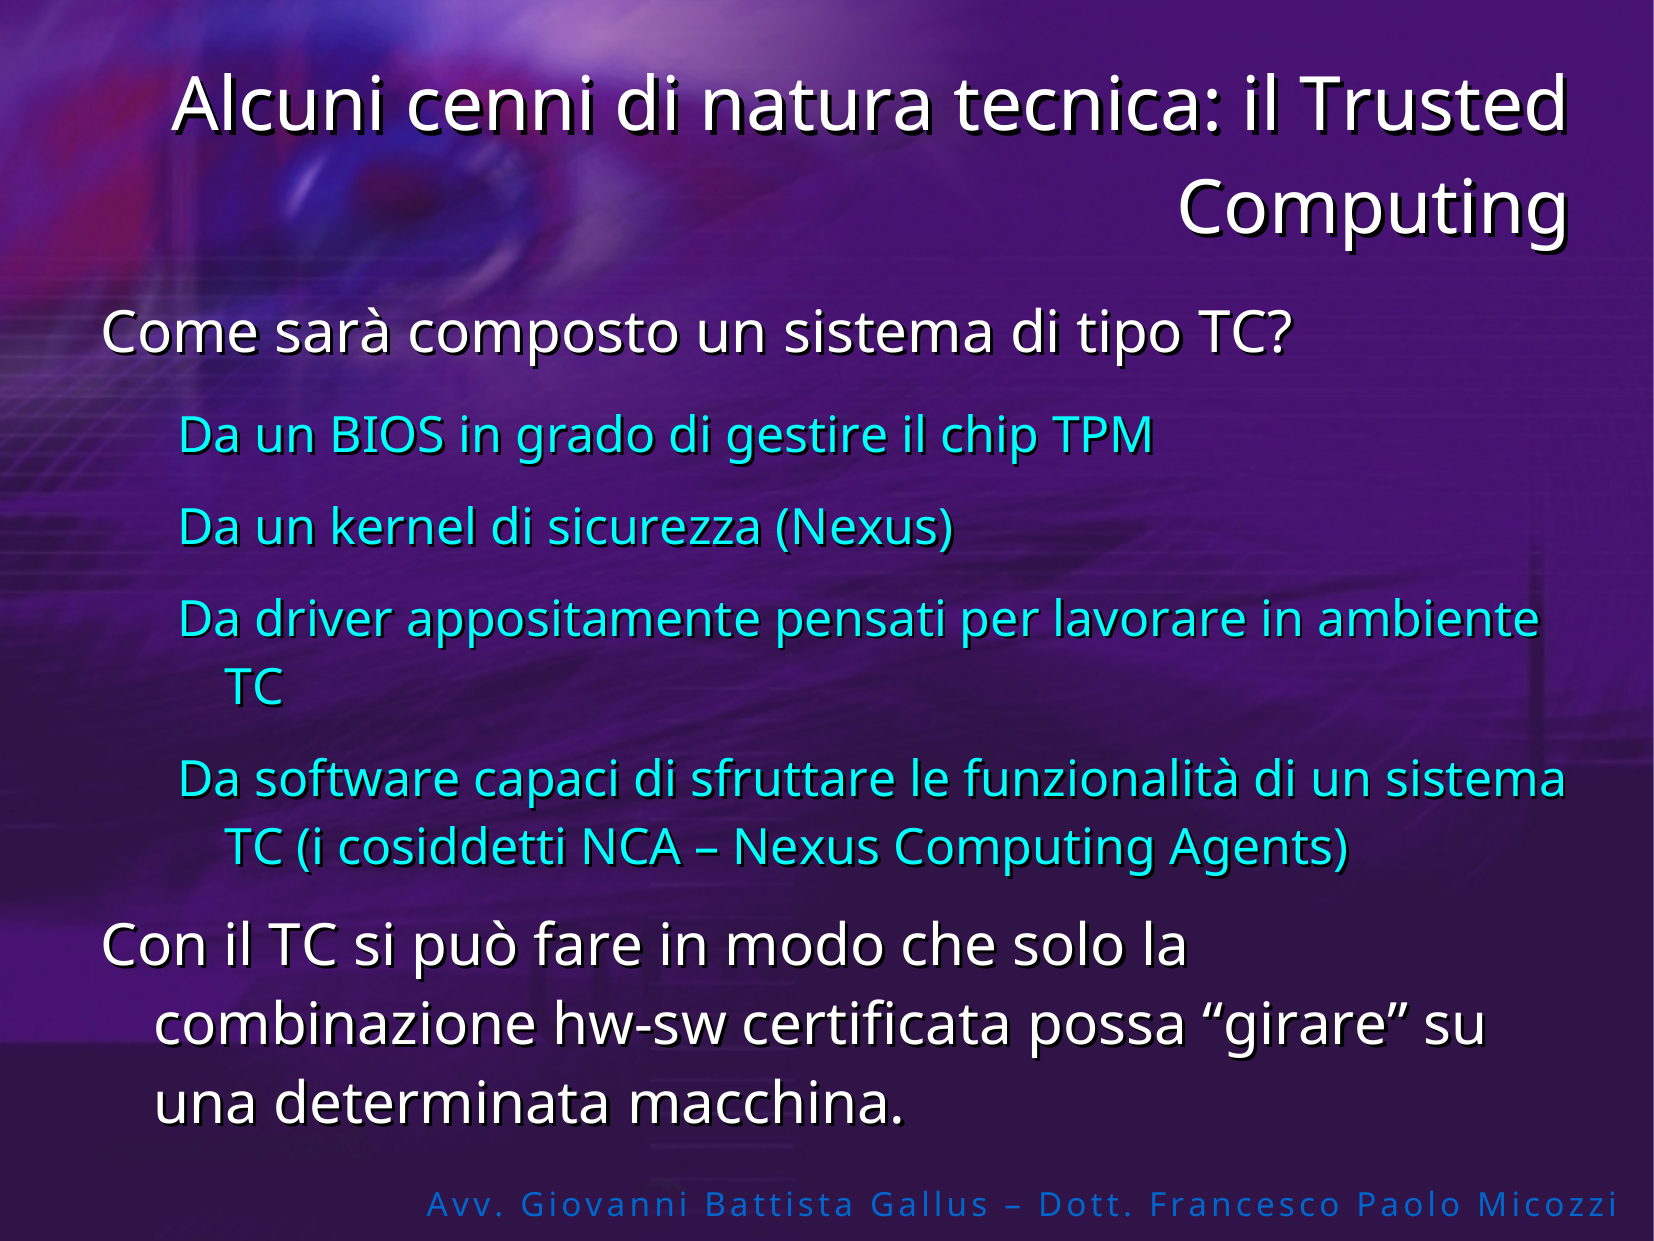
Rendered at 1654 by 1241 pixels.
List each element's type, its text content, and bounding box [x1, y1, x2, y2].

title Alcuni cenni di natura tecnica: il Trusted Computing [82, 49, 1571, 257]
picture [0, 0, 1654, 1241]
list Come sarà composto un sistema di tipo TC? Da un BIOS in grado di gestire il chip TPM Da un kernel di sicurezza (Nexus) Da driver appositamente pensati per lavorare in ambiente TC Da software capaci di sfruttare le funzionalità di un sistema TC (i cosiddetti NCA – Nexus Computing Agents) Con il TC si può fare in modo che solo la combinazione hw-sw certificata possa “girare” su una determinata macchina. [82, 290, 1571, 1118]
